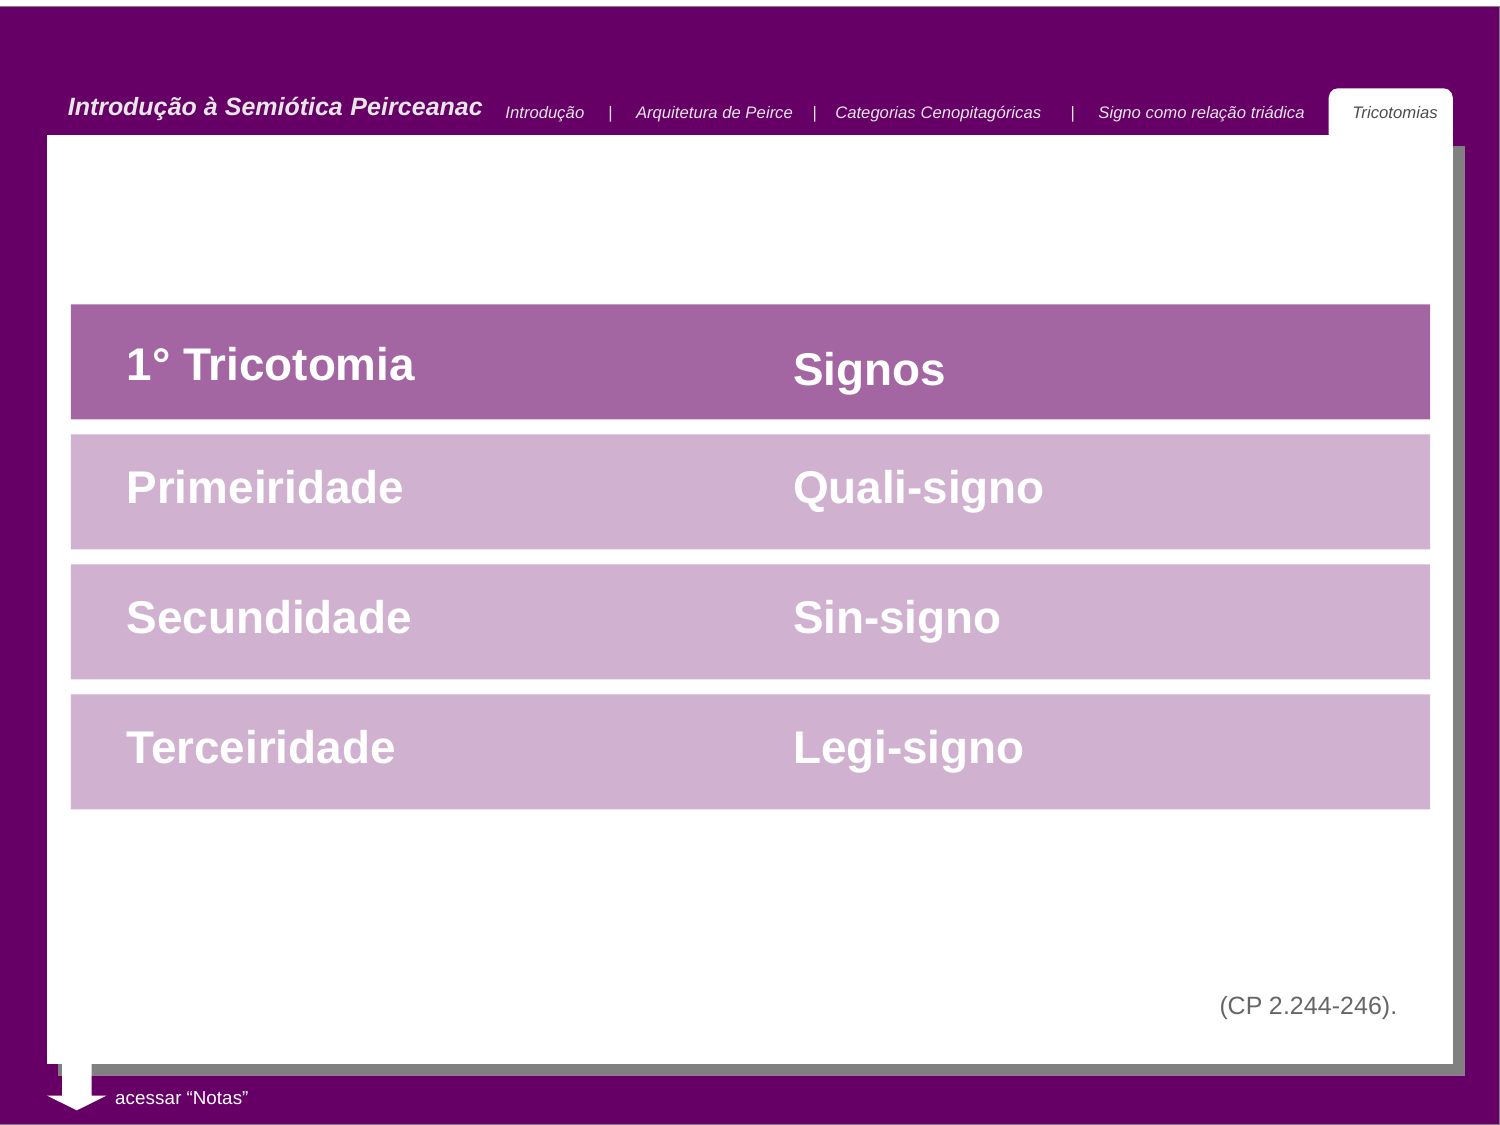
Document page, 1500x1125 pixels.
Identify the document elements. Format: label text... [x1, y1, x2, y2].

text_box Sin-signo [778, 584, 1170, 694]
text_box [47, 1051, 100, 1111]
text_box Quali-signo [778, 454, 1170, 564]
text_box acessar “Notas” [100, 1080, 278, 1117]
text_box Legi-signo [778, 714, 1170, 826]
text_box [70, 304, 1431, 420]
text_box Terceiridade [112, 715, 532, 826]
text_box Primeiridade [112, 455, 532, 564]
text_box [70, 564, 1431, 680]
text_box 1° Tricotomia [112, 331, 532, 434]
text_box (CP 2.244-246). [1204, 984, 1422, 1028]
text_box Secundidade [112, 585, 532, 694]
text_box Signos [778, 336, 1170, 448]
text_box [70, 434, 1431, 550]
text_box [70, 694, 1431, 810]
